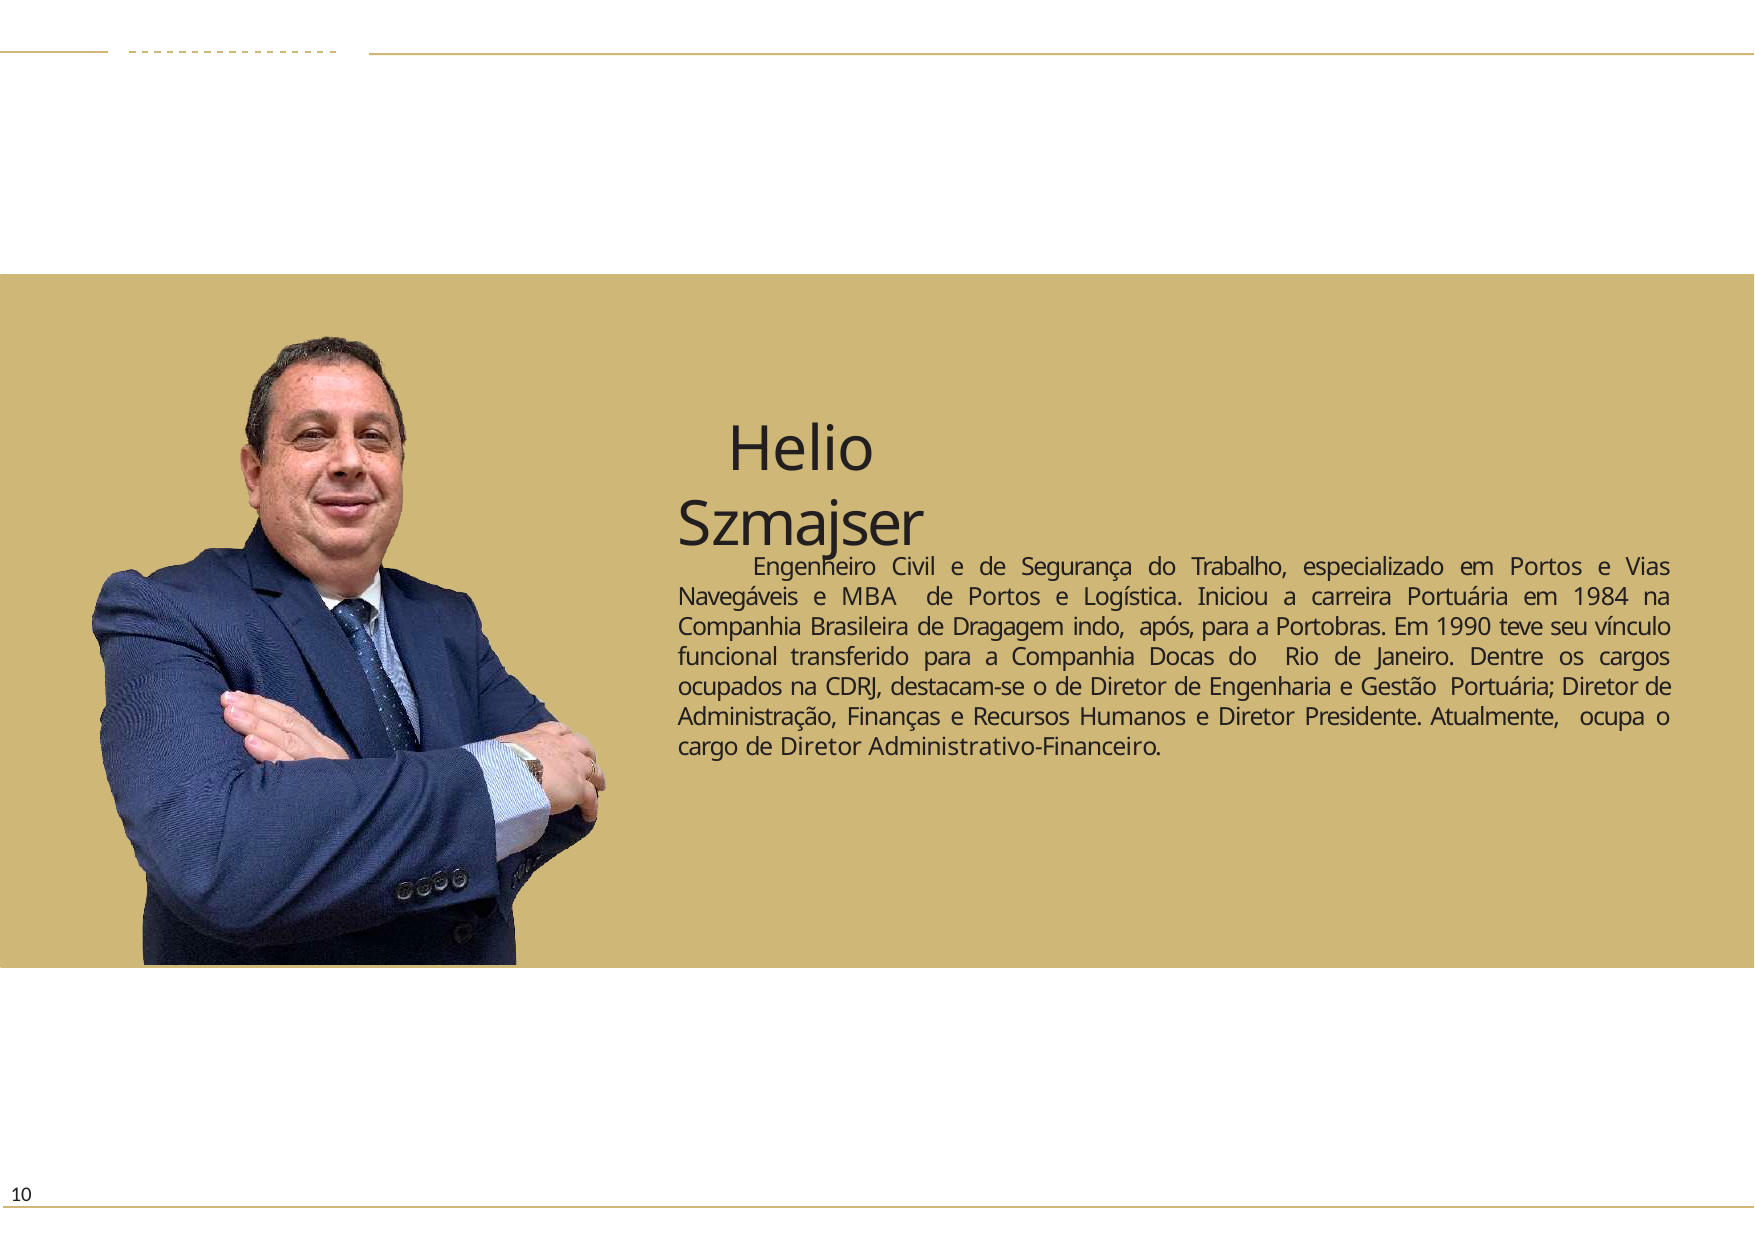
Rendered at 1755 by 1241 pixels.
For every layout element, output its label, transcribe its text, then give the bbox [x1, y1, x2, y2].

title Helio Szmajser [675, 405, 1058, 485]
picture [75, 330, 643, 965]
text_box Engenheiro Civil e de Segurança do Trabalho, especializado em Portos e Vias Navegáveis e MBA de Portos e Logística. Iniciou a carreira Portuária em 1984 na Companhia Brasileira de Dragagem indo, após, para a Portobras. Em 1990 teve seu vínculo funcional transferido para a Companhia Docas do Rio de Janeiro. Dentre os cargos ocupados na CDRJ, destacam-se o de Diretor de Engenharia e Gestão Portuária; Diretor de Administração, Finanças e Recursos Humanos e Diretor Presidente. Atualmente, ocupa o cargo de Diretor Administrativo-Financeiro. [675, 548, 1682, 733]
text_box 10 [8, 1178, 34, 1206]
text_box [2, 276, 1753, 966]
